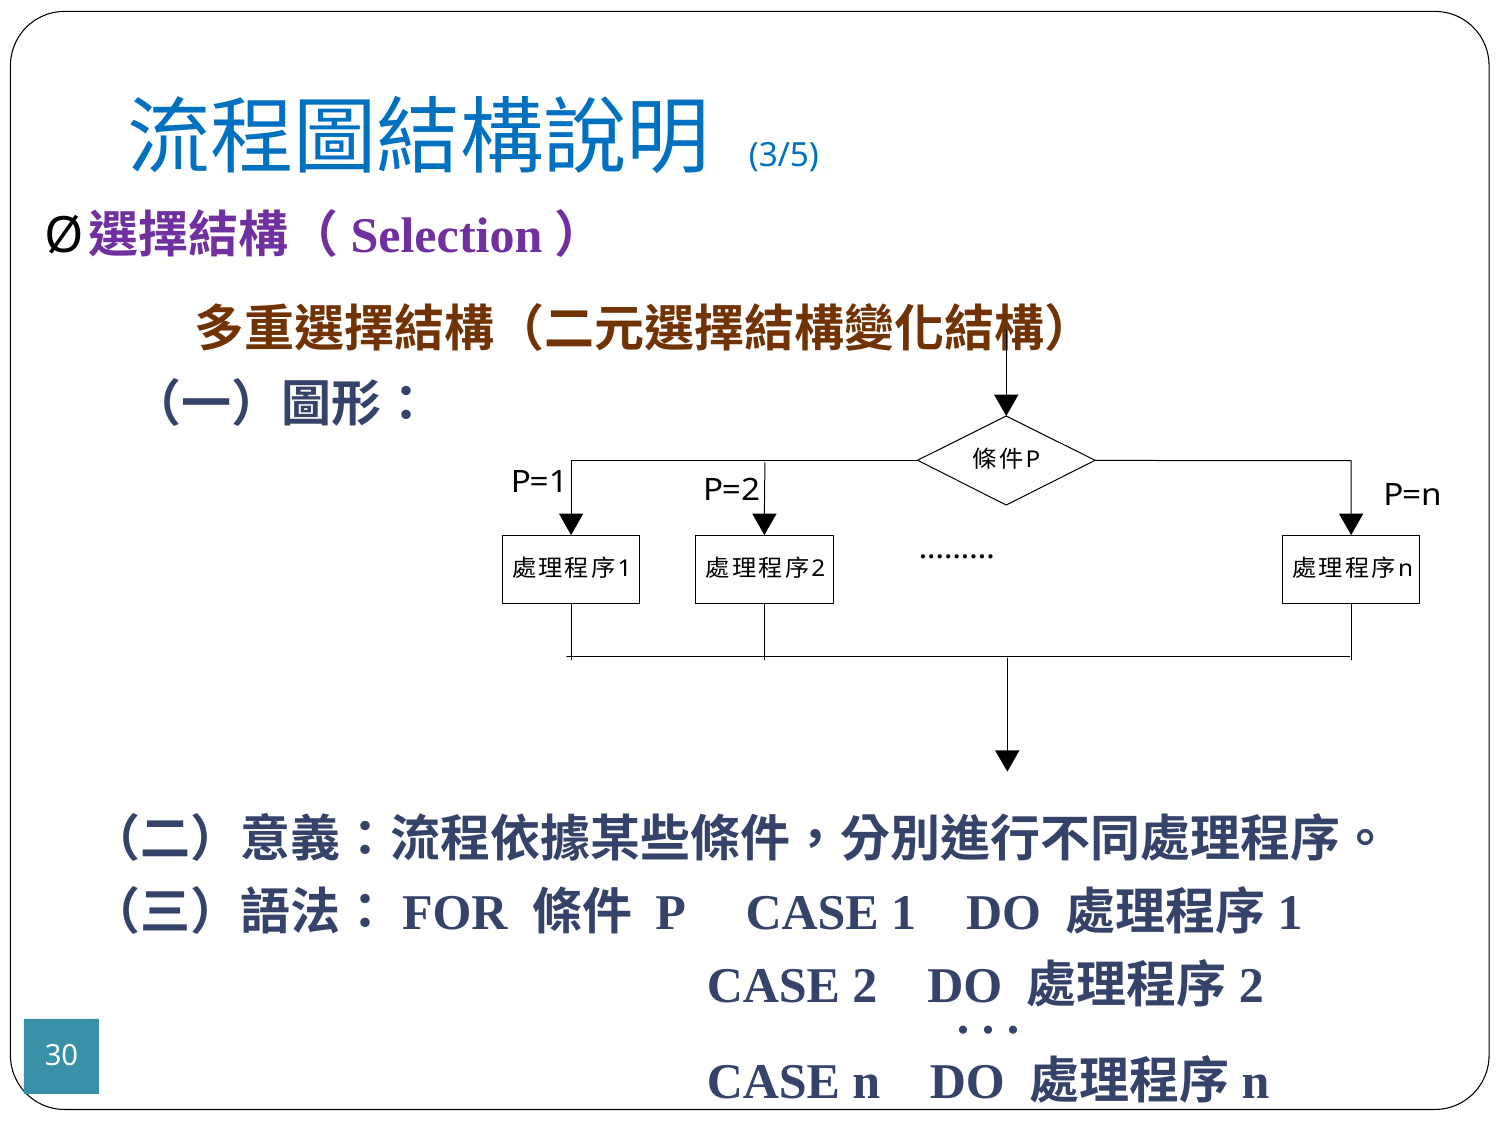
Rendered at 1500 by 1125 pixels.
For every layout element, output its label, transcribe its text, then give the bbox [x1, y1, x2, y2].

title 流程圖結構說明 (3/5) [112, 54, 1388, 195]
chart [473, 314, 1483, 787]
text_box 30 [23, 1018, 99, 1094]
text_box 選擇結構（Selection） 多重選擇結構（二元選擇結構變化結構） （一）圖形： （二）意義：流程依據某些條件，分別進行不同處理程序。 （三）語法：FOR 條件 P CASE 1 DO 處理程序1 CASE 2 DO 處理程序2 . . . CASE n DO 處理程序n [29, 195, 1400, 951]
